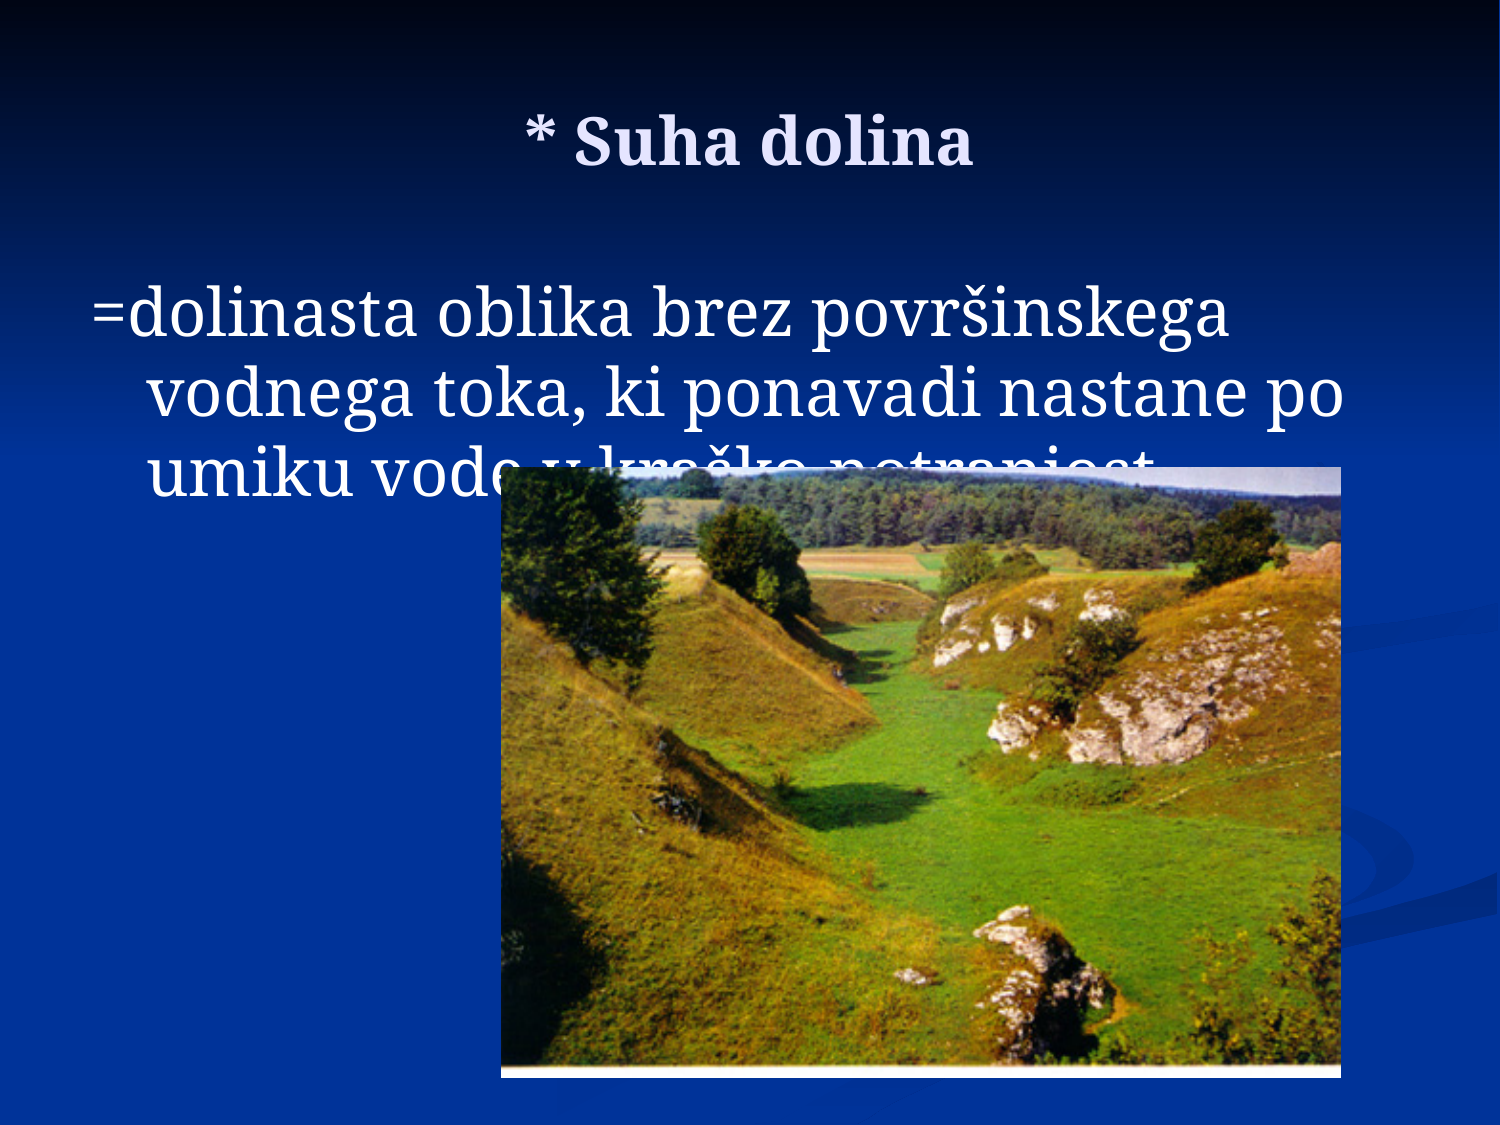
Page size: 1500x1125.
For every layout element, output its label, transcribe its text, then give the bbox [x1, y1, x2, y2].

title * Suha dolina [75, 45, 1425, 233]
picture [501, 467, 1341, 1078]
list =dolinasta oblika brez površinskega vodnega toka, ki ponavadi nastane po umiku vode v kraško notranjost. [75, 262, 1425, 1005]
